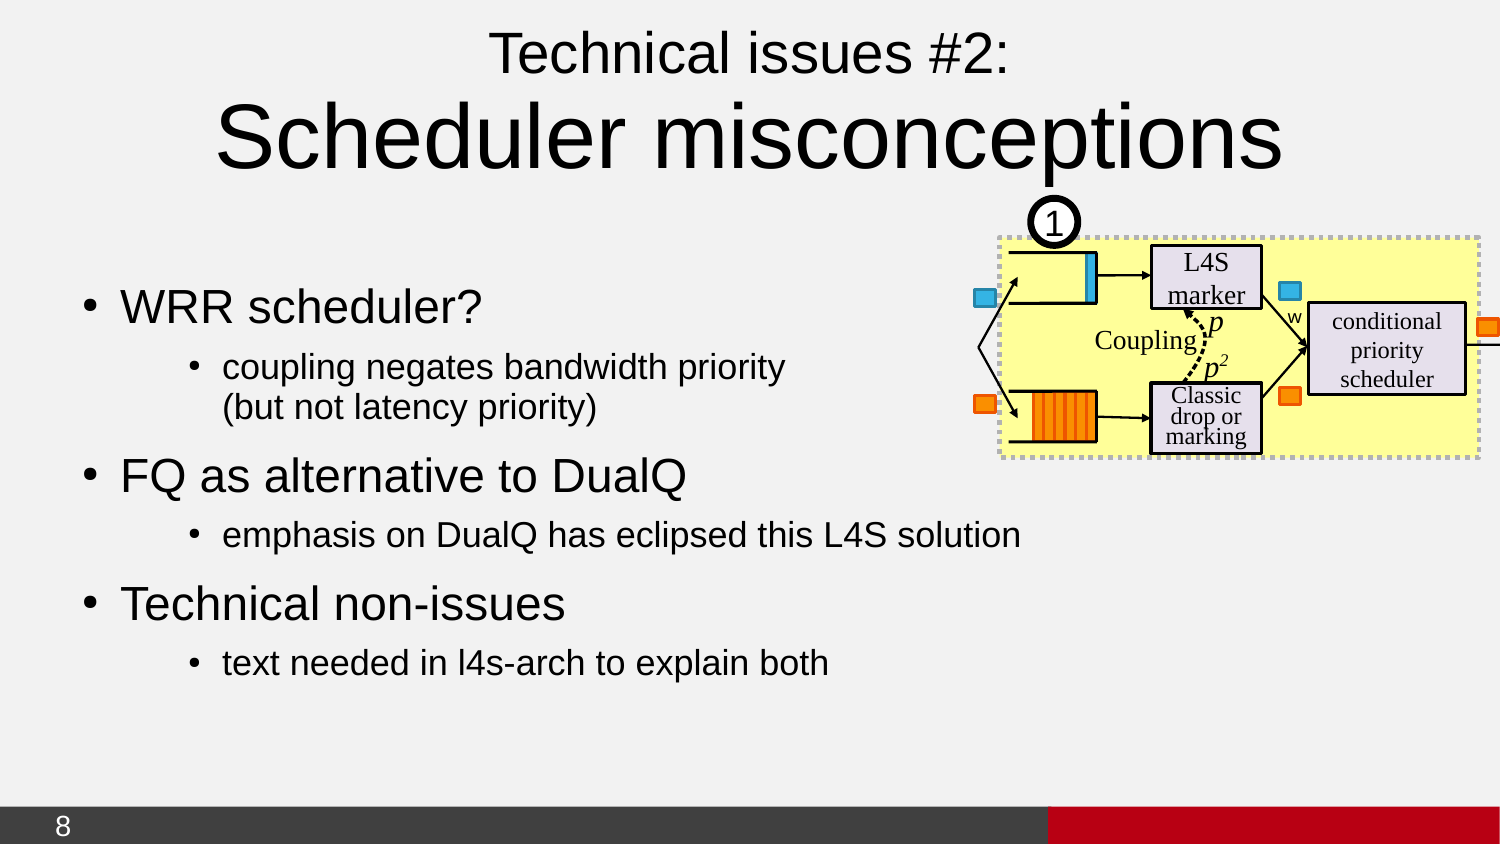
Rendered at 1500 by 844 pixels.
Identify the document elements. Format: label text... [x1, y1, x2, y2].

list WRR scheduler? coupling negates bandwidth priority (but not latency priority) FQ as alternative to DualQ emphasis on DualQ has eclipsed this L4S solution Technical non-issues text needed in l4s-arch to explain both [69, 280, 1420, 686]
picture [973, 194, 1500, 460]
title Technical issues #2: Scheduler misconceptions [75, 20, 1425, 188]
